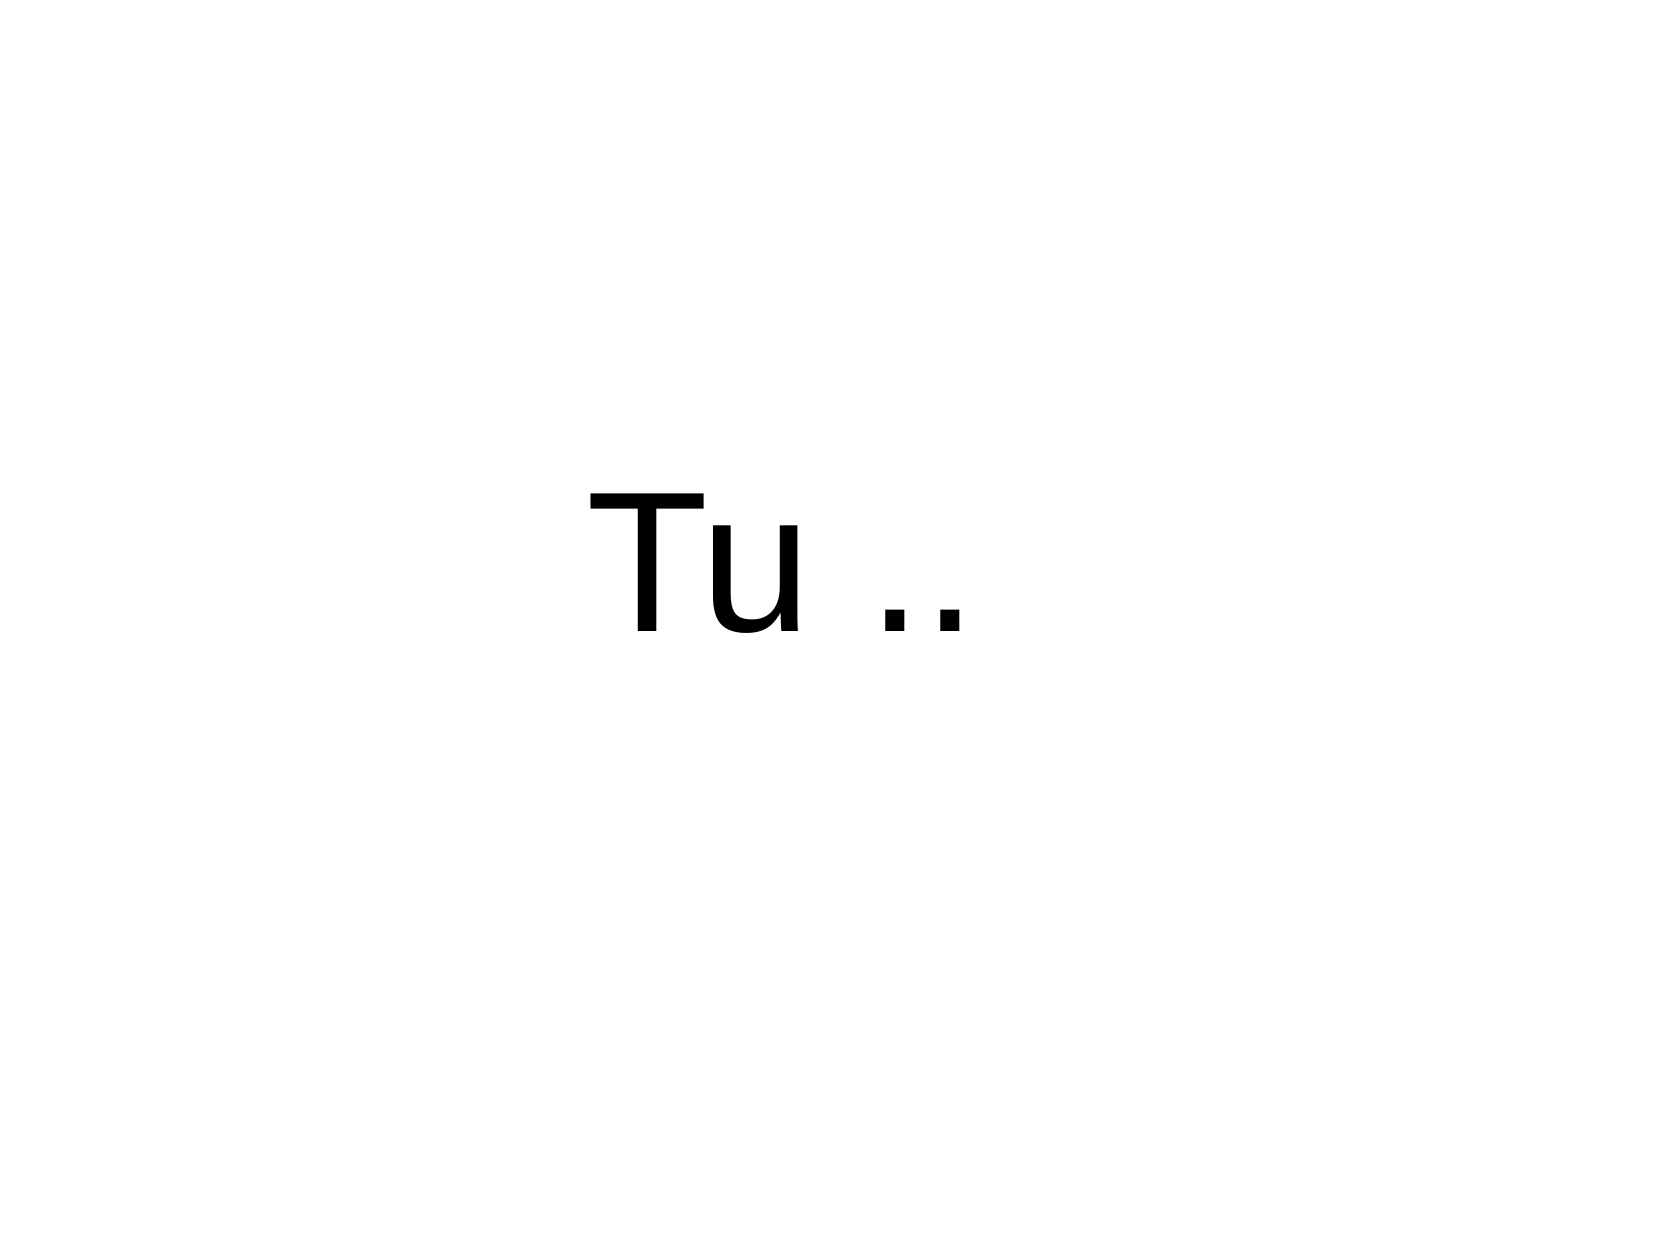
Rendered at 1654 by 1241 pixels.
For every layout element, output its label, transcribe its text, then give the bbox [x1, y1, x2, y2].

text_box Tu .. [147, 442, 1418, 682]
